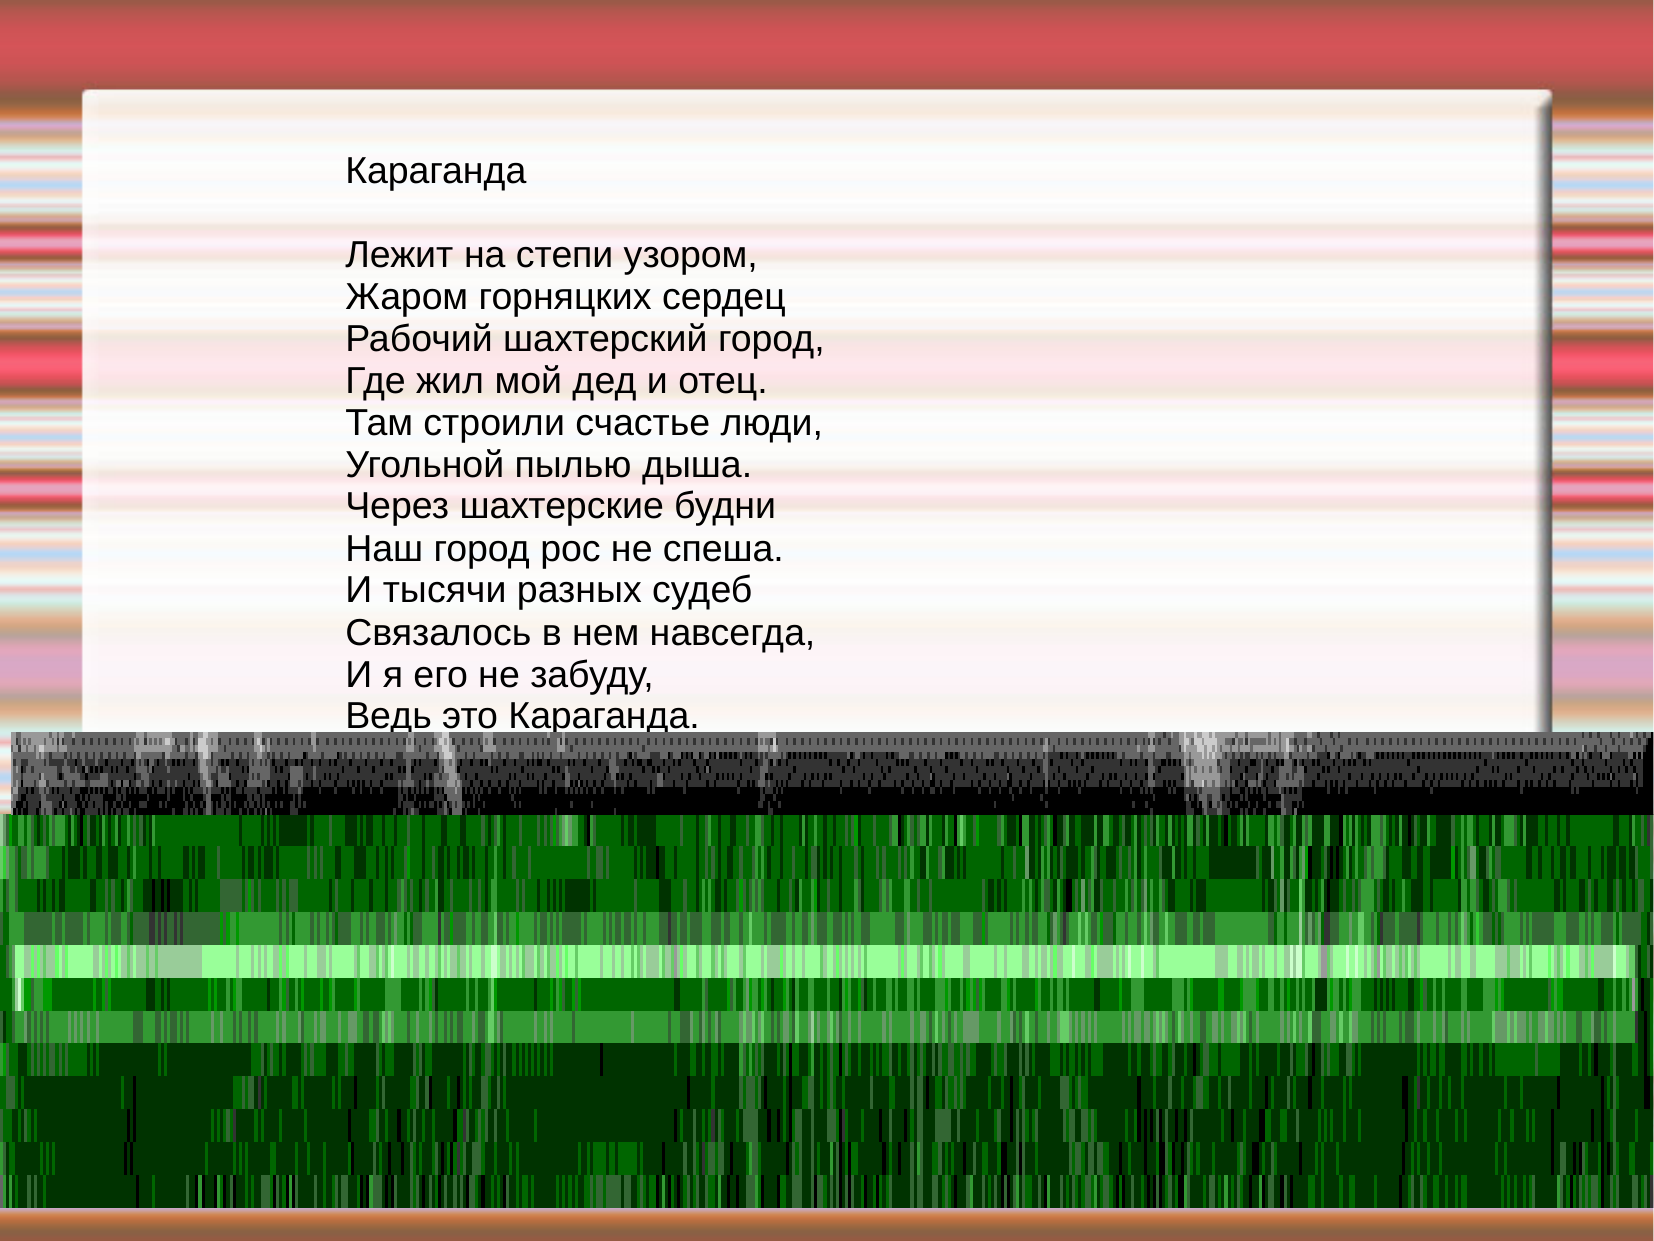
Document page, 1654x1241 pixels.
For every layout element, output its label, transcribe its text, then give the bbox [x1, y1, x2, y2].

text_box Караганда Лежит на степи узором, Жаром горняцких сердец Рабочий шахтерский город, Где жил мой дед и отец. Там строили счастье люди, Угольной пылью дыша. Через шахтерские будни Наш город рос не спеша. И тысячи разных судеб Связалось в нем навсегда, И я его не забуду, Ведь это Караганда. [330, 141, 1089, 732]
picture [0, 0, 1654, 1241]
